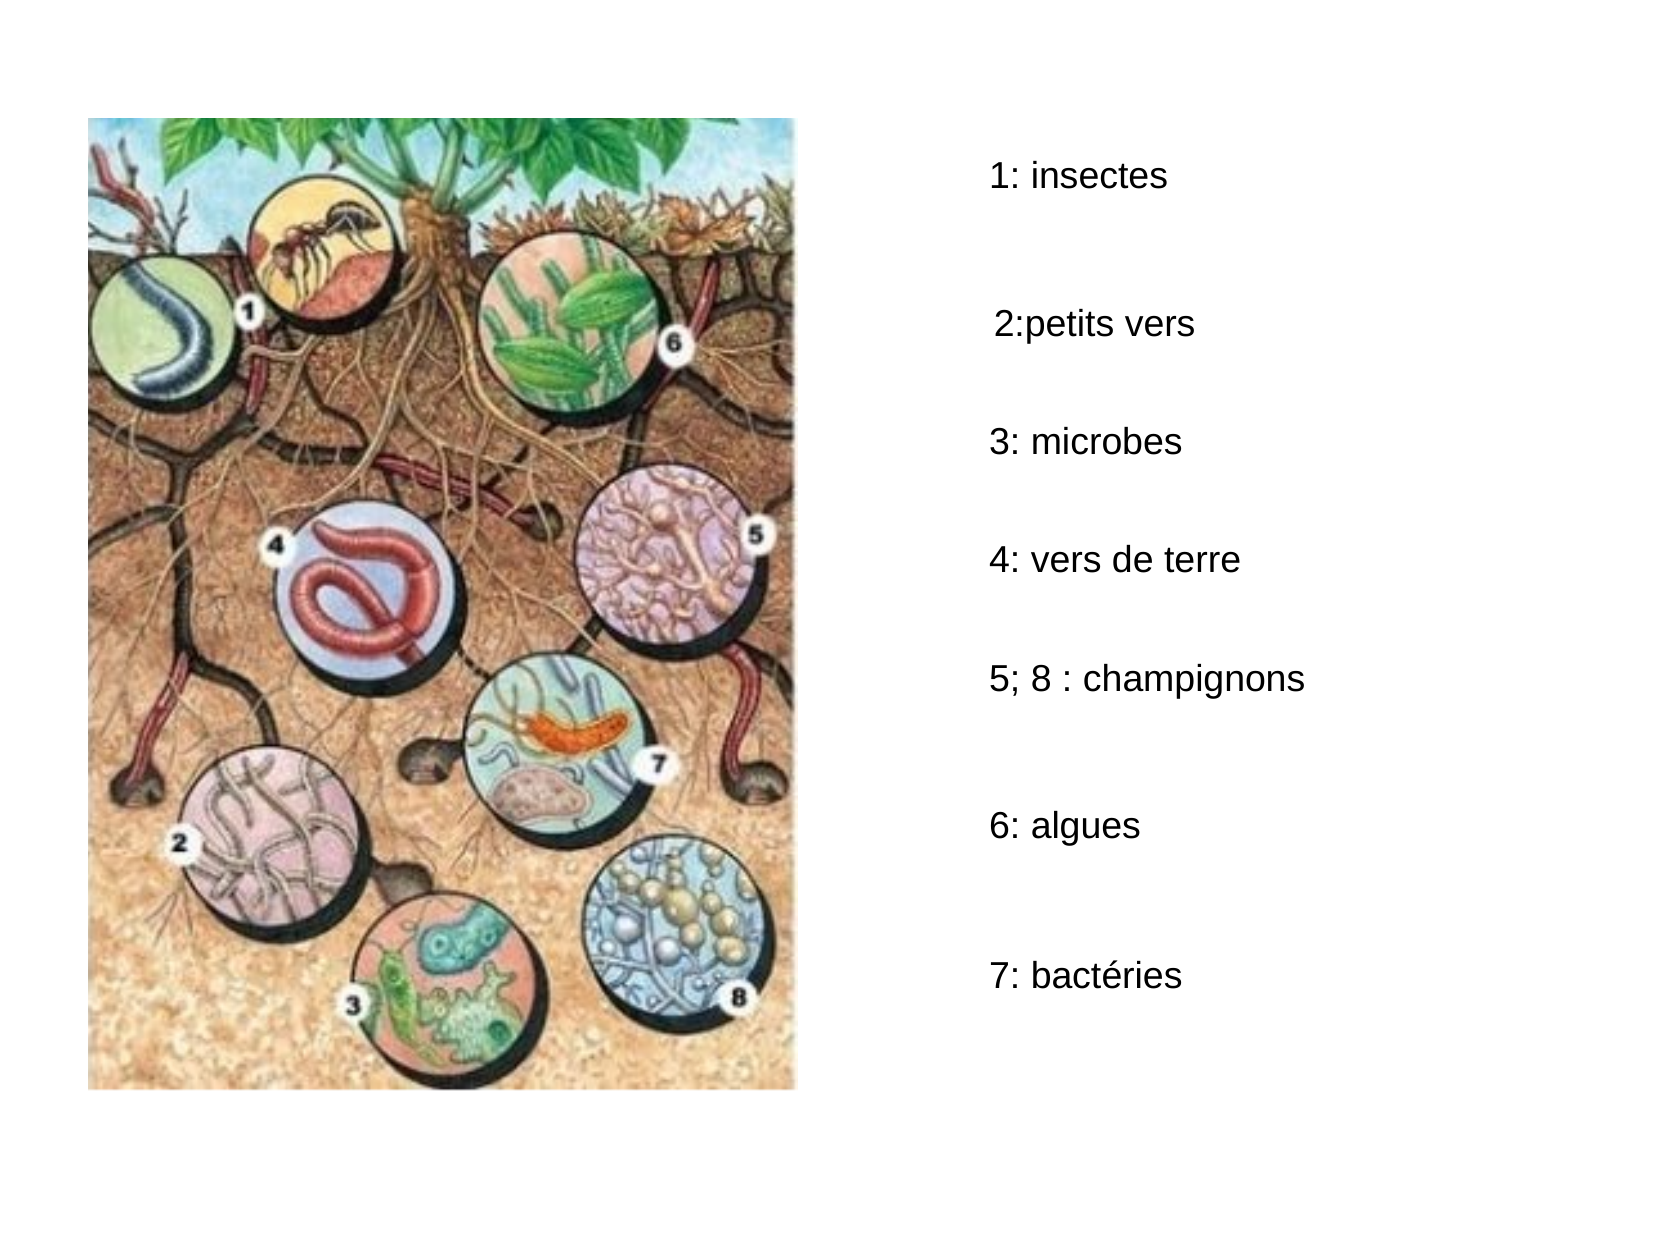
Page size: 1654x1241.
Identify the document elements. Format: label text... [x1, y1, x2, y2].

text_box 5; 8 : champignons [974, 649, 1321, 707]
text_box 3: microbes [974, 413, 1198, 471]
text_box 2:petits vers [978, 295, 1211, 353]
text_box 6: algues [974, 797, 1156, 855]
picture [88, 118, 798, 1093]
text_box 1: insectes [974, 147, 1184, 205]
text_box 7: bactéries [974, 947, 1198, 1004]
text_box 4: vers de terre [974, 531, 1257, 589]
